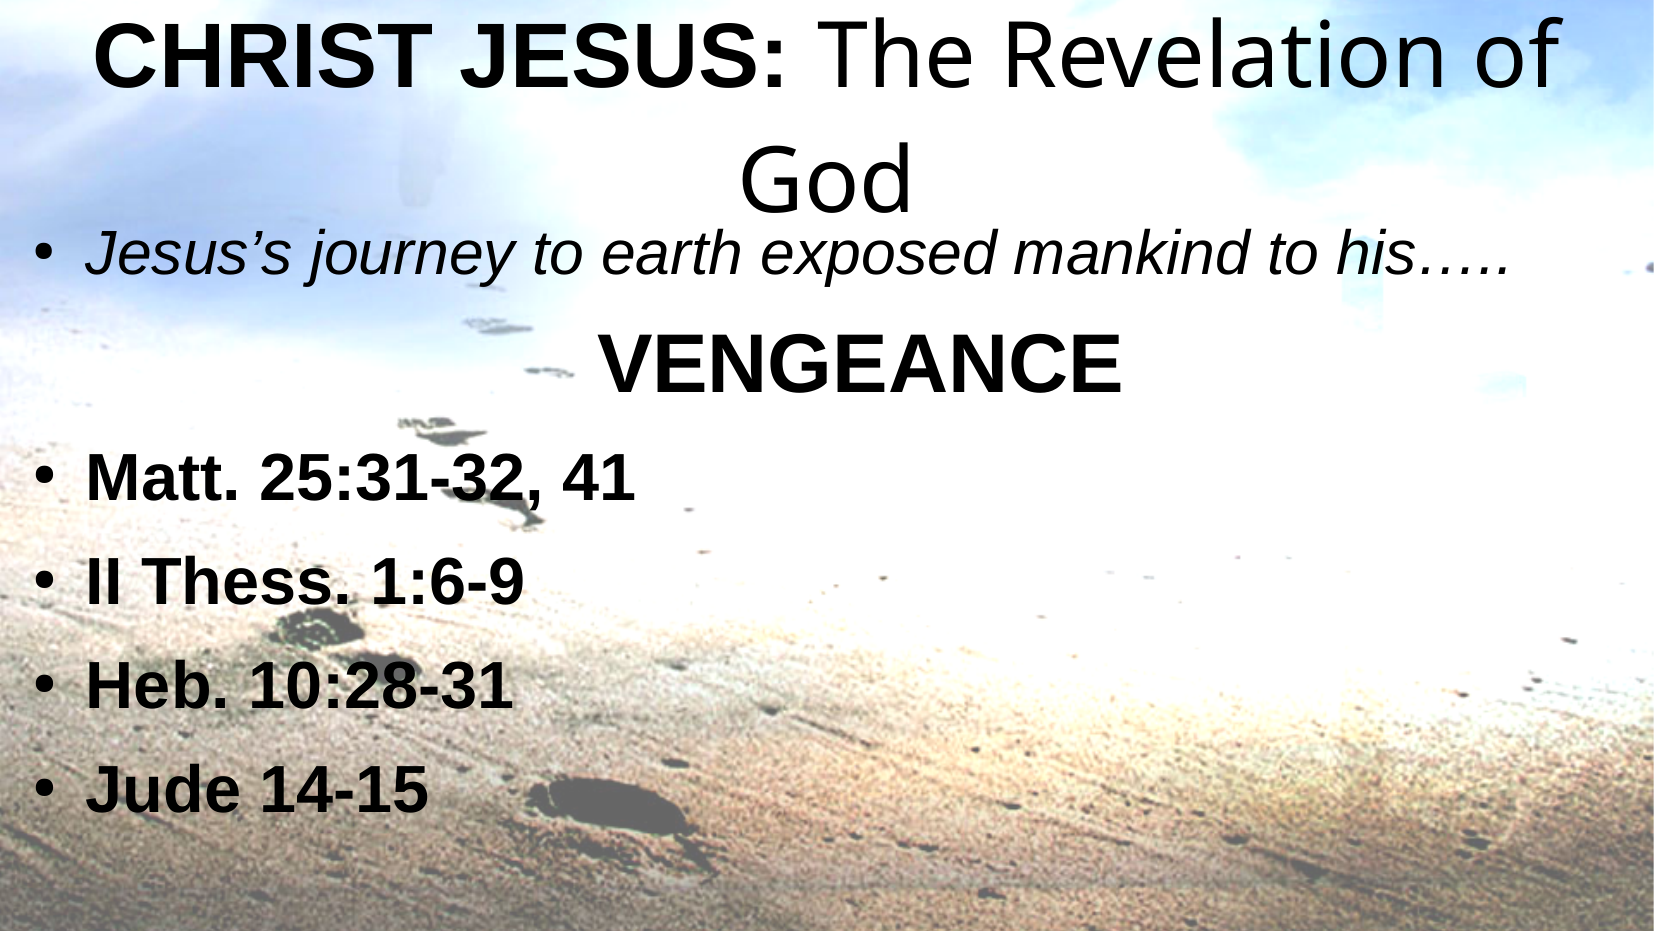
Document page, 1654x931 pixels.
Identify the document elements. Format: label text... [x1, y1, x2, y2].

picture [0, 243, 1654, 931]
title CHRIST JESUS: The Revelation of God [0, 0, 1654, 243]
list Jesus’s journey to earth exposed mankind to his….. VENGEANCE Matt. 25:31-32, 41 II Thess. 1:6-9 Heb. 10:28-31 Jude 14-15 [15, 217, 1636, 916]
